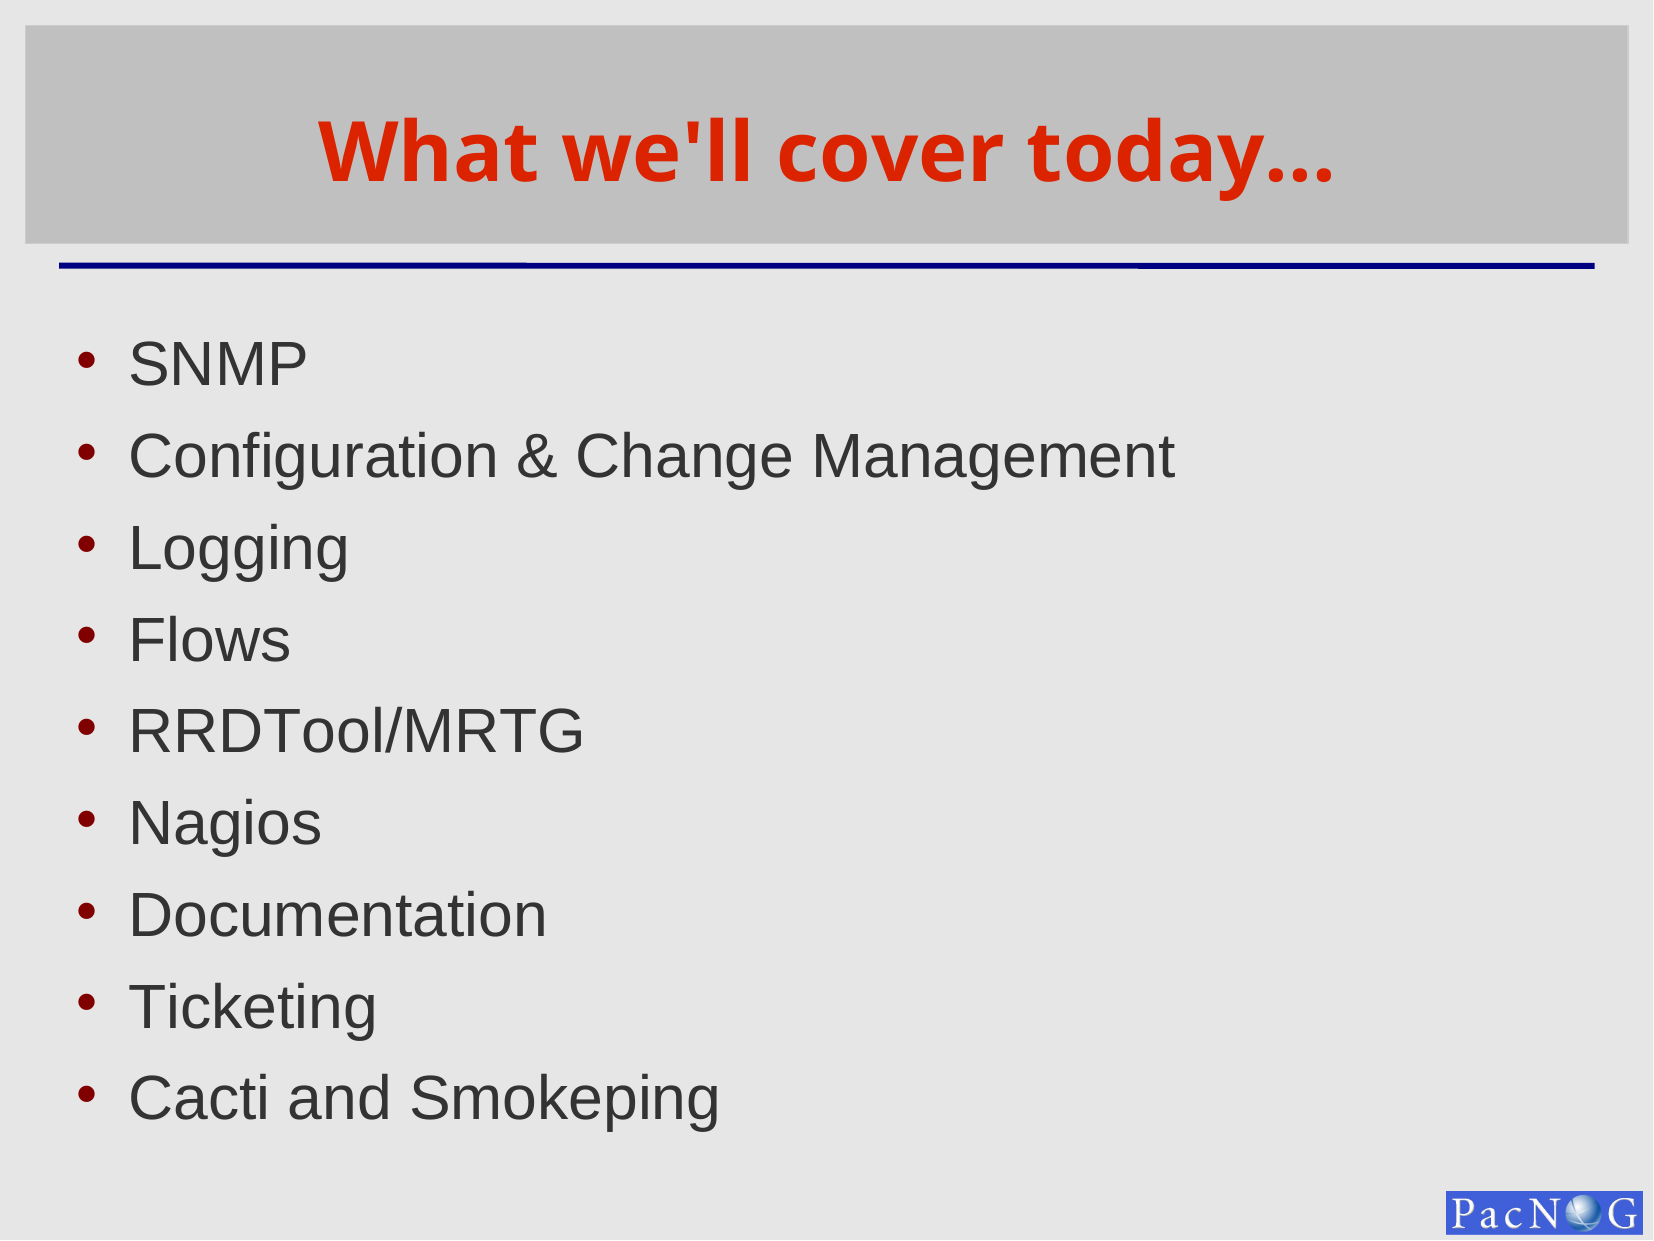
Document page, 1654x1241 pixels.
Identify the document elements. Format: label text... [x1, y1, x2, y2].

title What we'll cover today... [121, 46, 1534, 254]
list SNMP Configuration & Change Management Logging Flows RRDTool/MRTG Nagios Documentation Ticketing Cacti and Smokeping [59, 322, 1595, 1132]
picture [1446, 1191, 1643, 1235]
